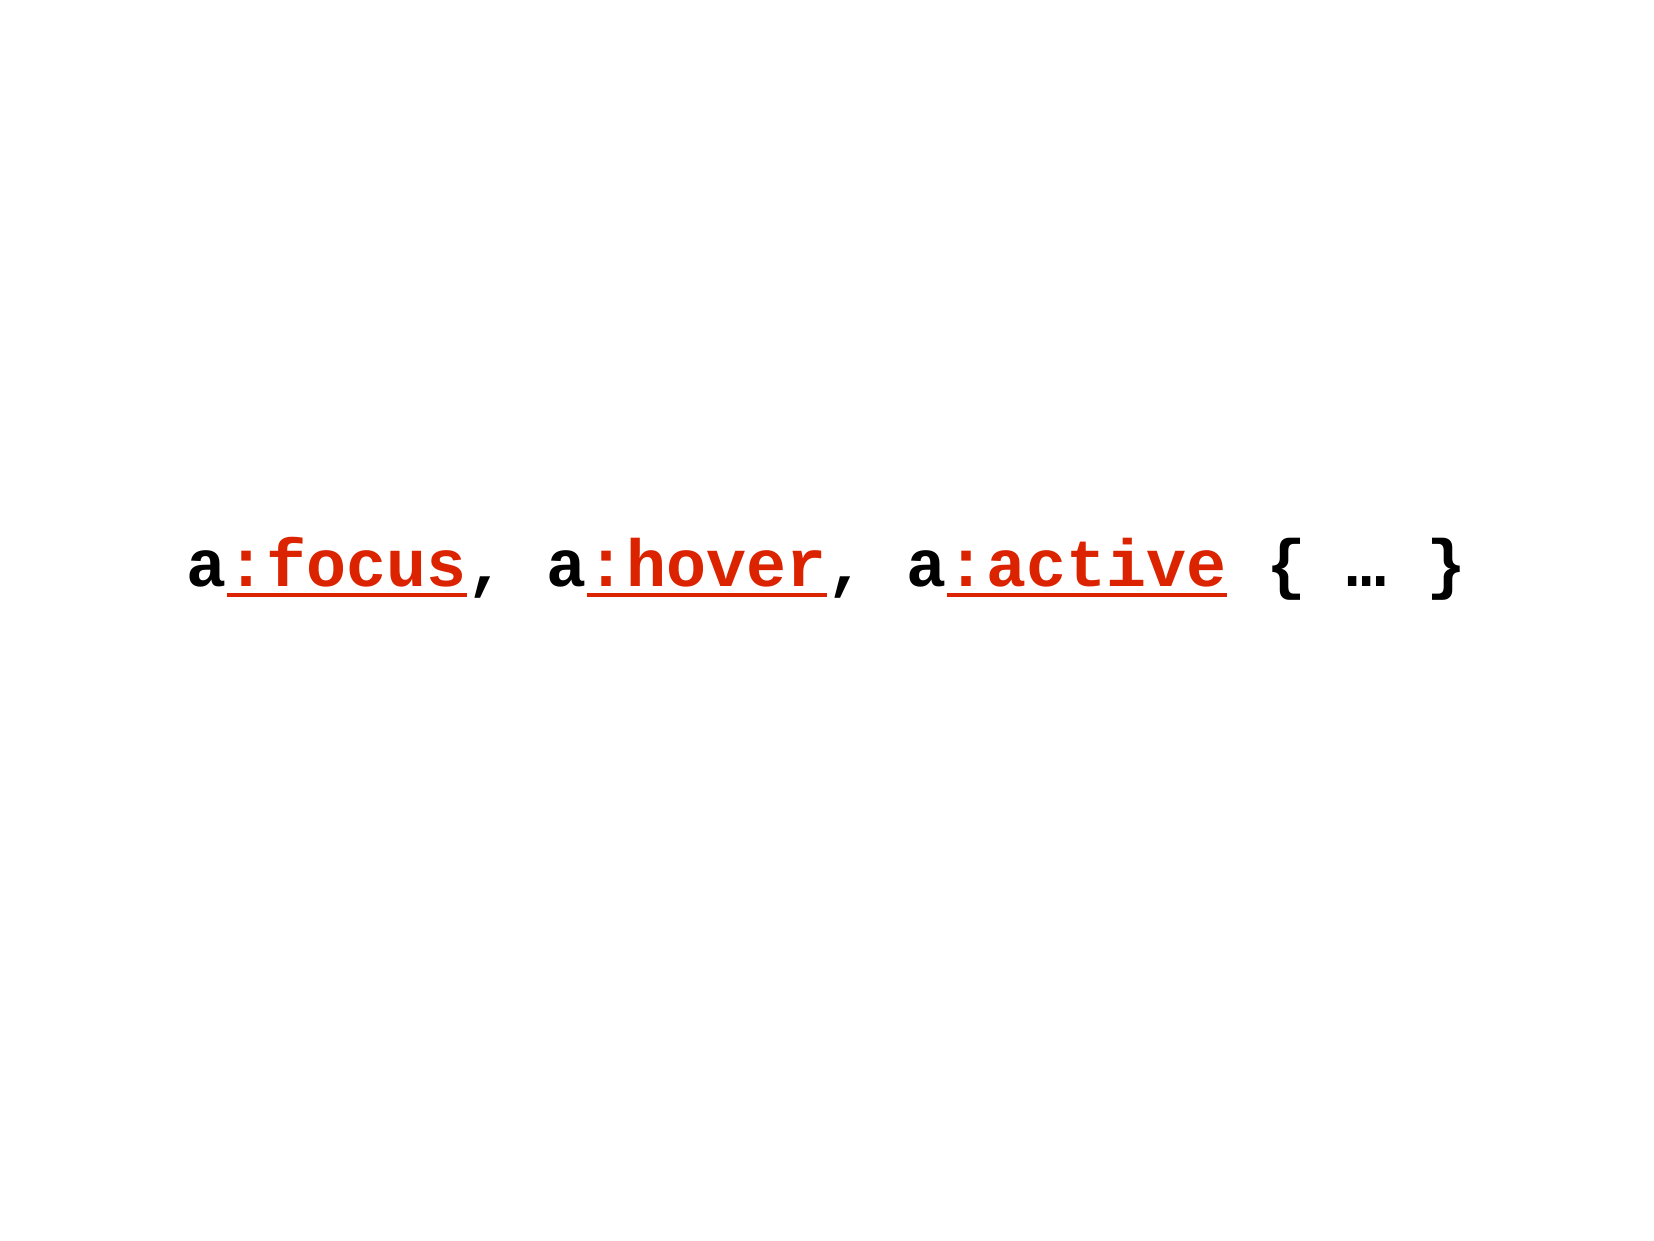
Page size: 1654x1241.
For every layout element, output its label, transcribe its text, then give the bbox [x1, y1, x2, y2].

subtitle a:focus, a:hover, a:active { … } [82, 118, 1571, 1021]
